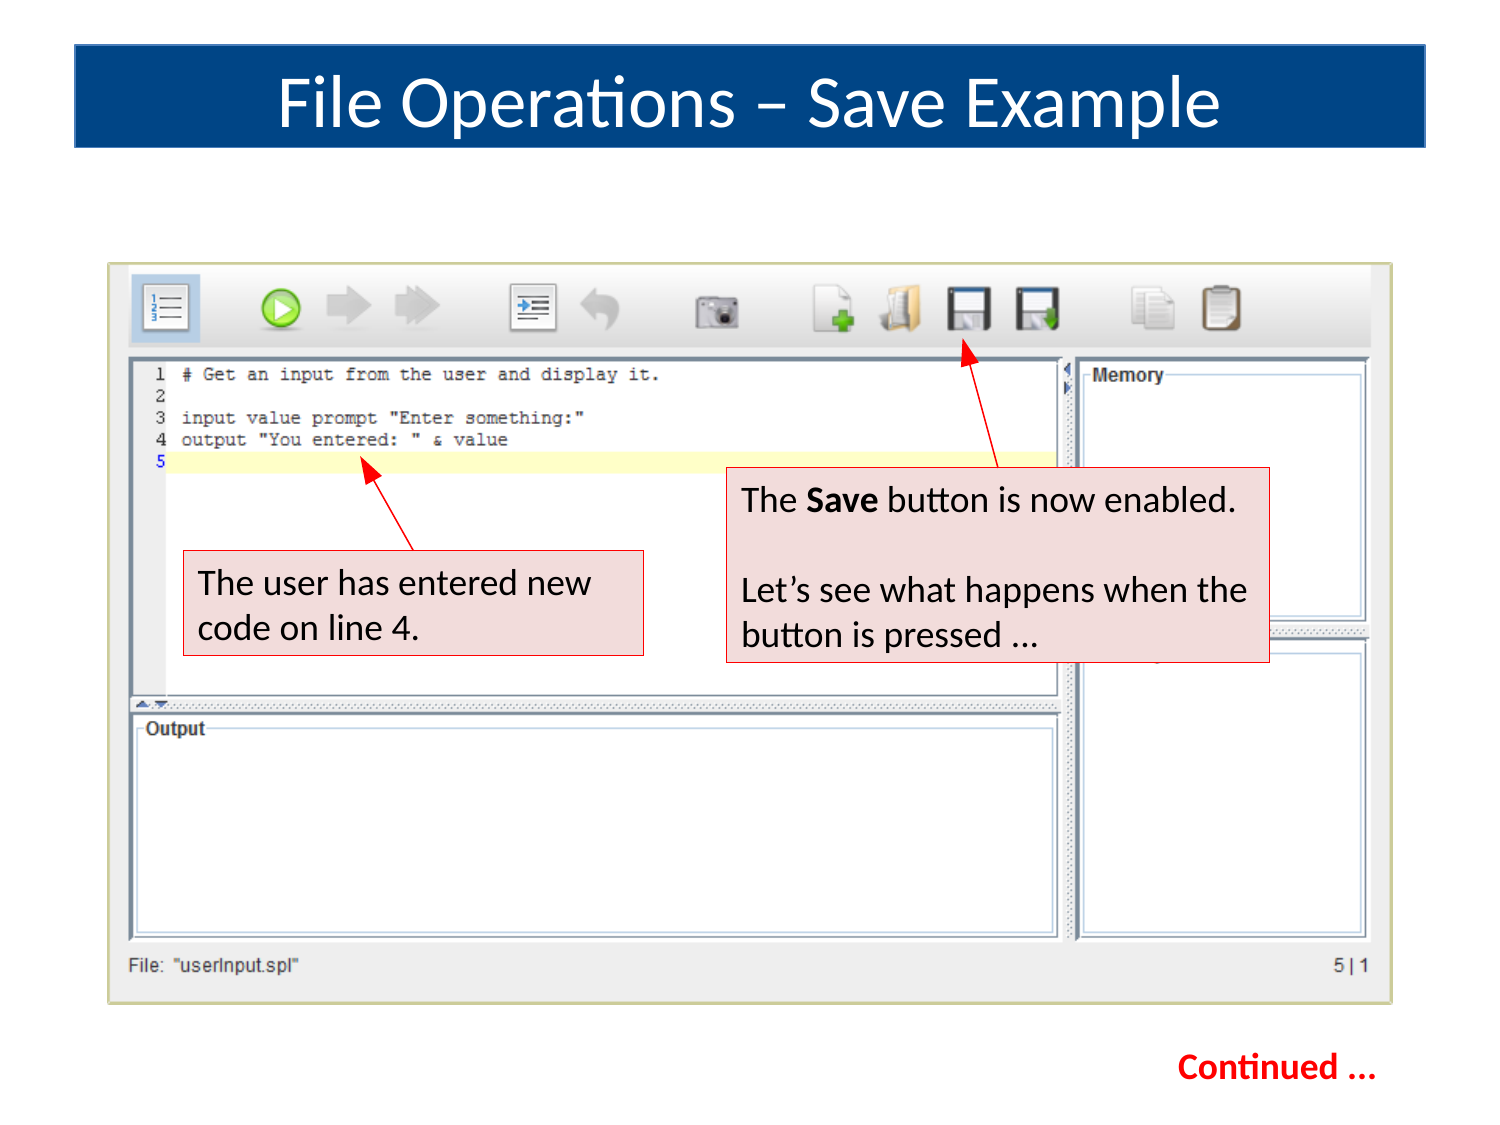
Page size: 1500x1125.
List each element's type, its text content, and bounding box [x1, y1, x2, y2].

picture [107, 262, 1393, 1005]
text_box Continued ... [1163, 1034, 1412, 1095]
text_box The Save button is now enabled. Let’s see what happens when the button is pressed ... [726, 467, 1270, 663]
title File Operations – Save Example [75, 45, 1425, 148]
text_box The user has entered new code on line 4. [183, 550, 644, 656]
